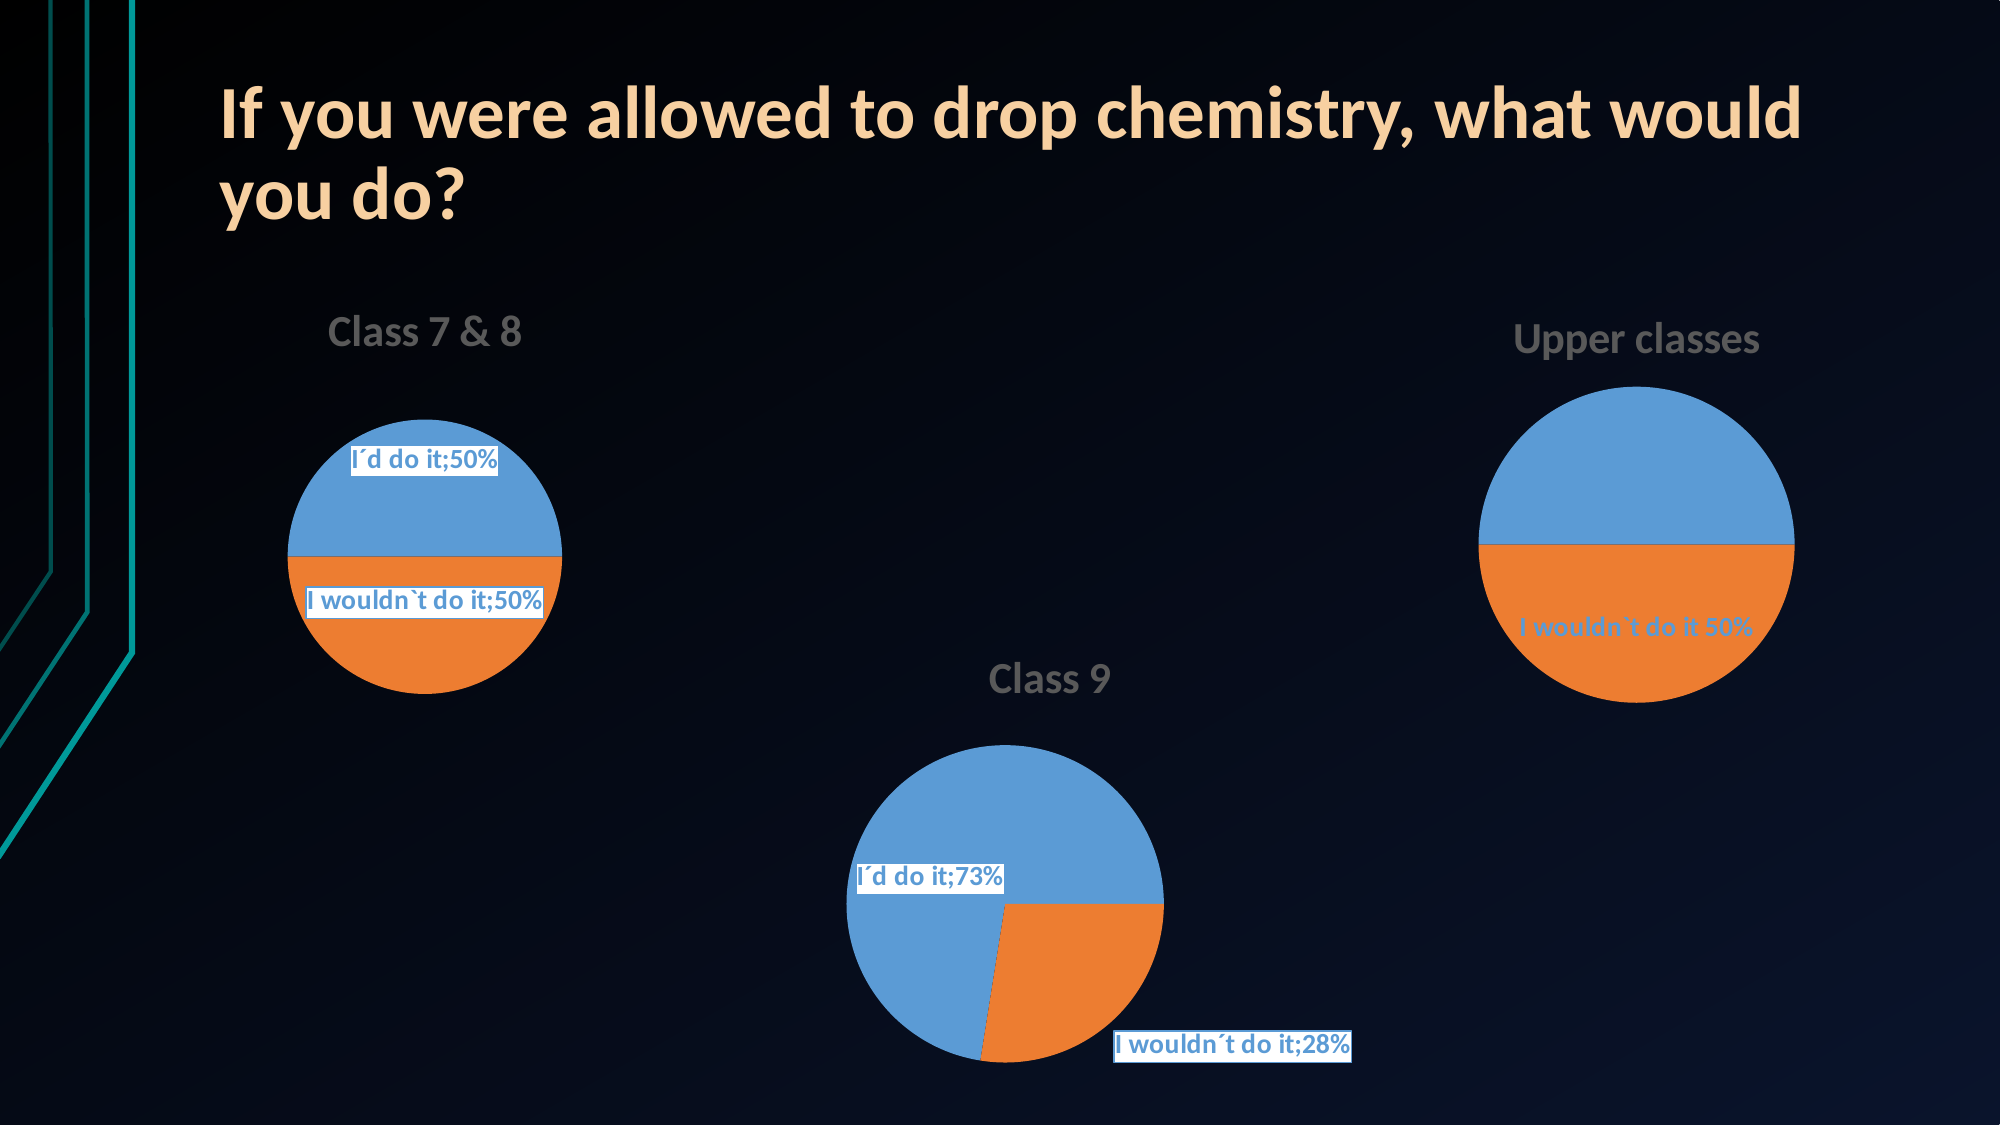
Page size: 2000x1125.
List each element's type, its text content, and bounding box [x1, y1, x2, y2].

title If you were allowed to drop chemistry, what would you do? [199, 45, 1900, 246]
chart [85, 282, 1944, 1091]
